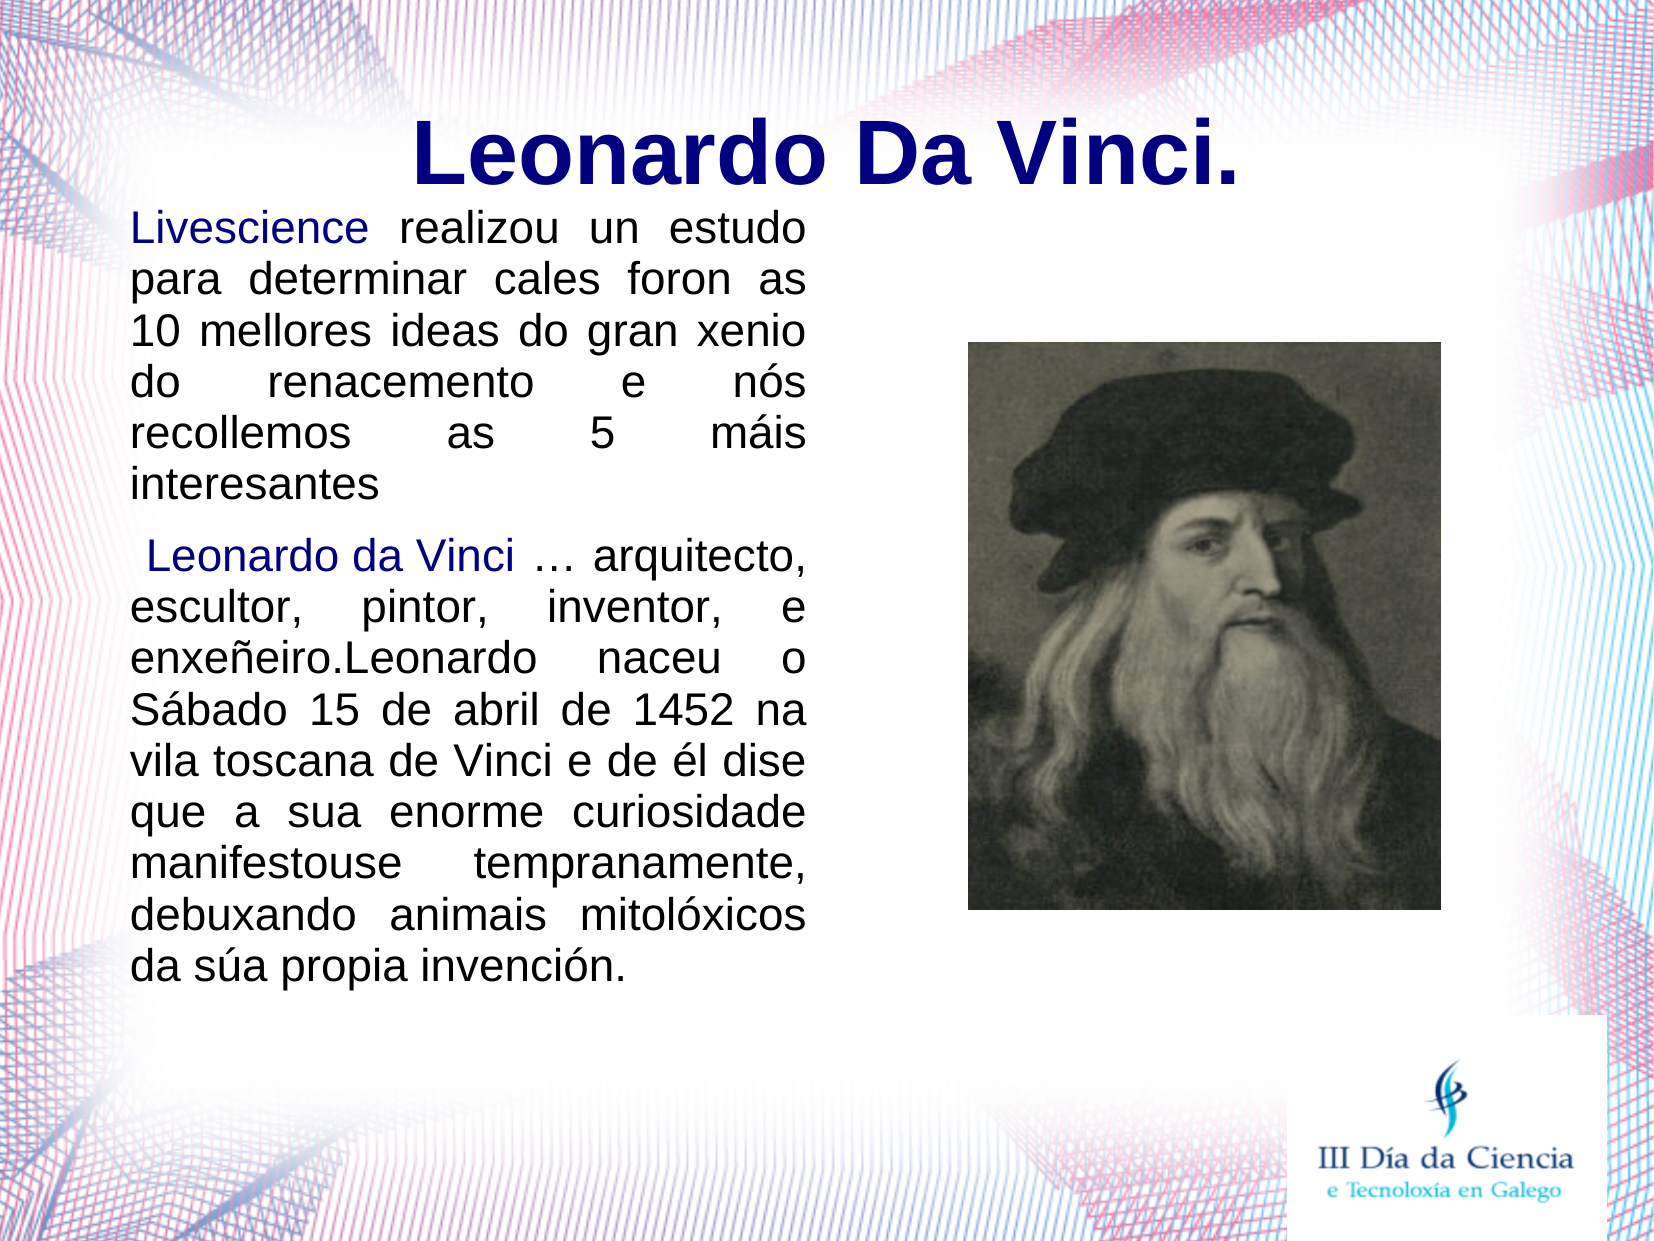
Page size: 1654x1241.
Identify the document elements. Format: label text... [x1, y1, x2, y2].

picture [0, 0, 1654, 1241]
title Leonardo Da Vinci. [82, 49, 1571, 257]
list Livescience realizou un estudo para determinar cales foron as 10 mellores ideas do gran xenio do renacemento e nós recollemos as 5 máis interesantes Leonardo da Vinci … arquitecto, escultor, pintor, inventor, e enxeñeiro.Leonardo naceu o Sábado 15 de abril de 1452 na vila toscana de Vinci e de él dise que a sua enorme curiosidade manifestouse tempranamente, debuxando animais mitolóxicos da súa propia invención. [129, 201, 808, 1063]
